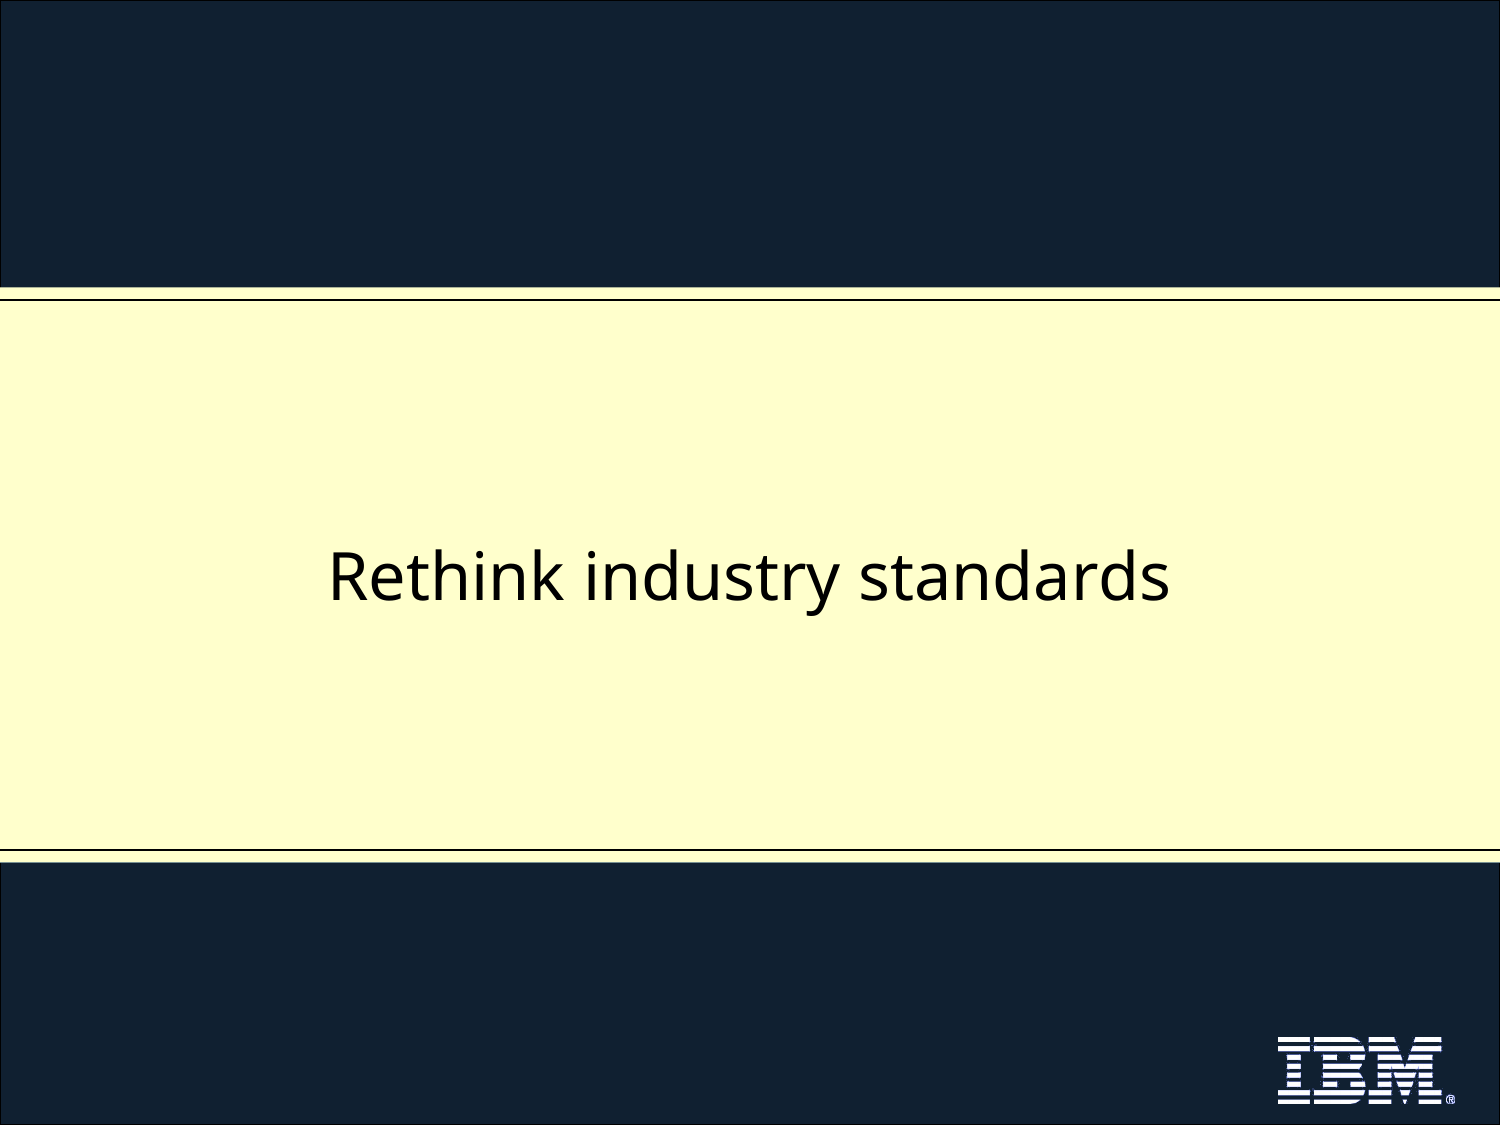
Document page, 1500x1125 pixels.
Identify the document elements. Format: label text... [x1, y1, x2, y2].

text_box Rethink industry standards [0, 301, 1500, 849]
text_box Rethink industry standards [0, 851, 1500, 863]
picture [1278, 1037, 1484, 1104]
text_box Rethink industry standards [0, 287, 1500, 299]
